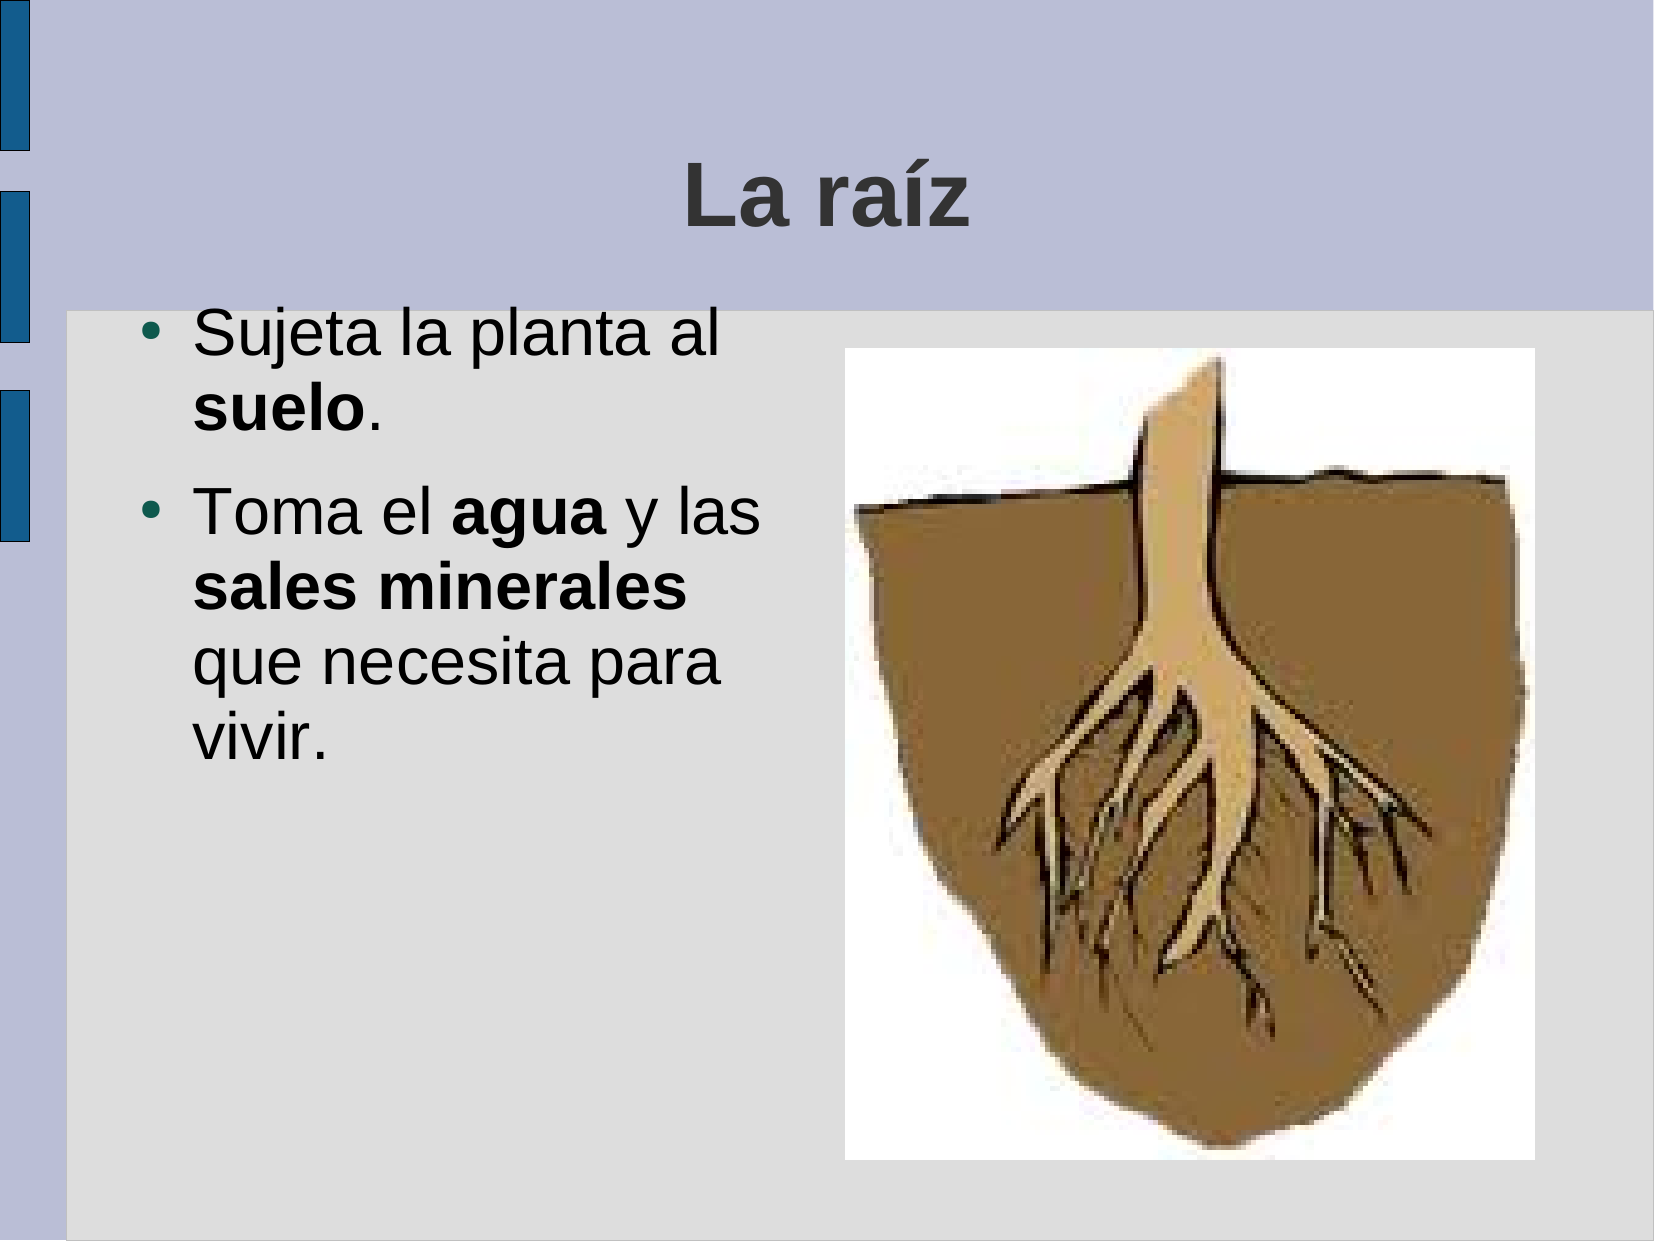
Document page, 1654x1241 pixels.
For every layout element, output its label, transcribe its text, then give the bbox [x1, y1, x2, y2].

picture [845, 348, 1535, 1160]
list Sujeta la planta al suelo. Toma el agua y las sales minerales que necesita para vivir. [121, 295, 811, 1241]
title La raíz [121, 91, 1534, 299]
